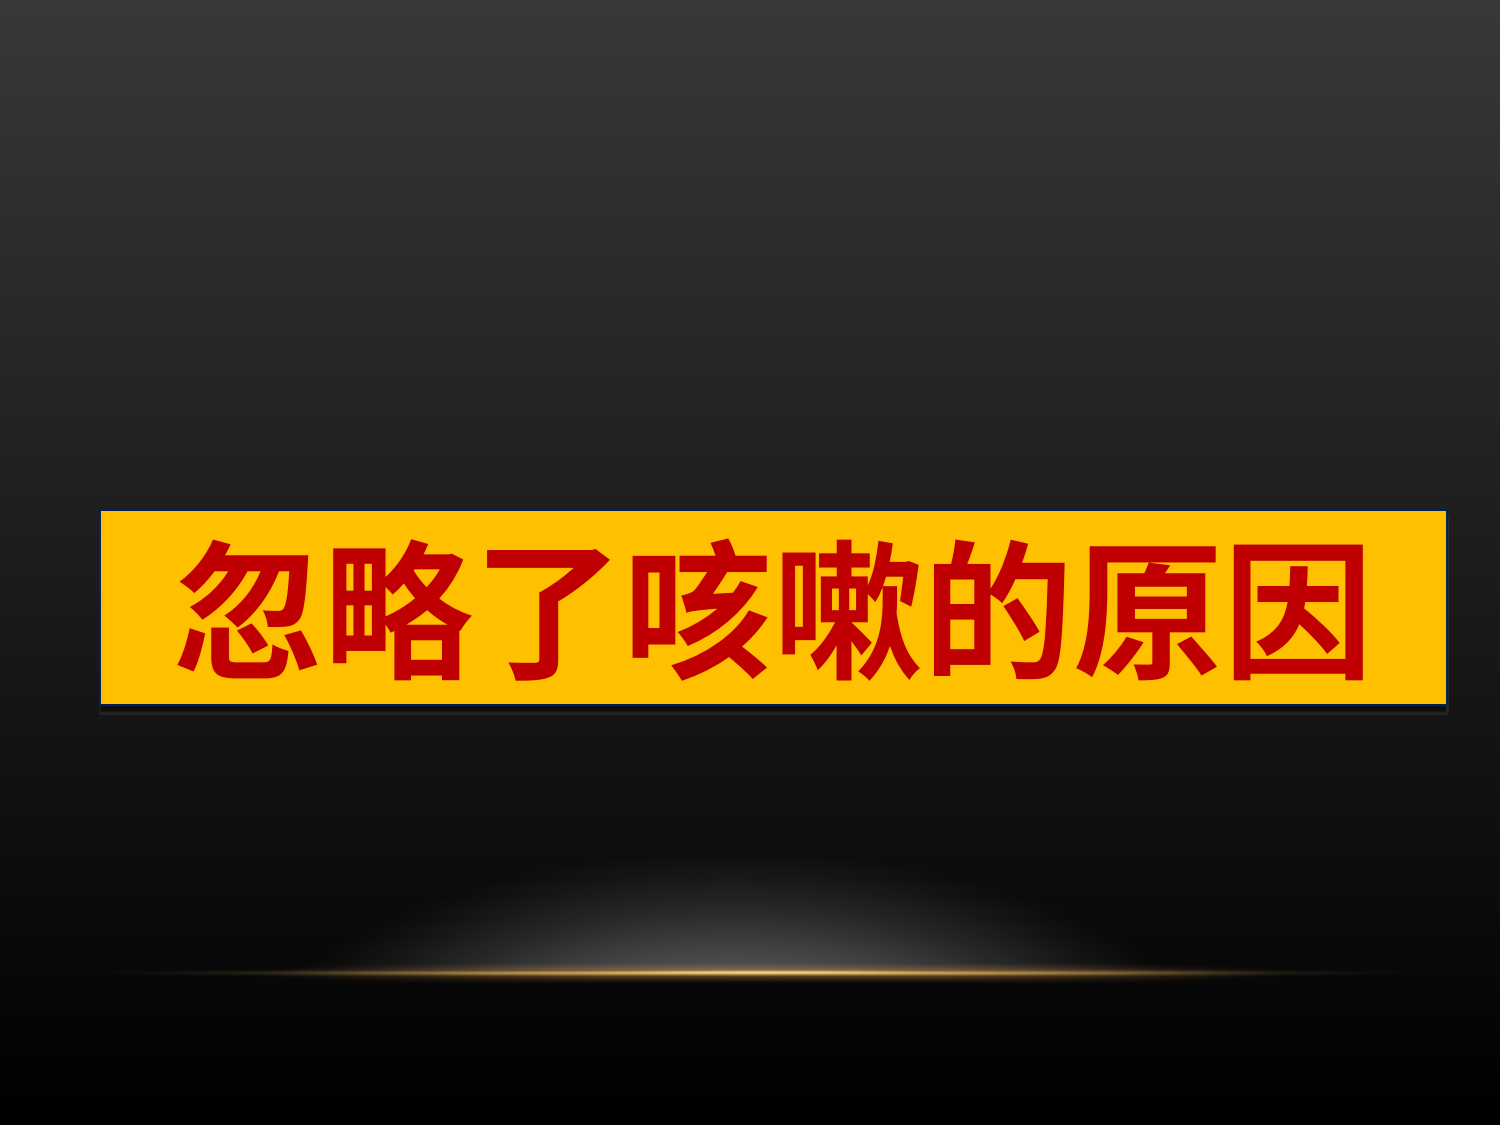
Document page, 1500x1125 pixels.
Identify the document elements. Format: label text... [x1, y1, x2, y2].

text_box 忽略了咳嗽的原因 [100, 510, 1447, 705]
